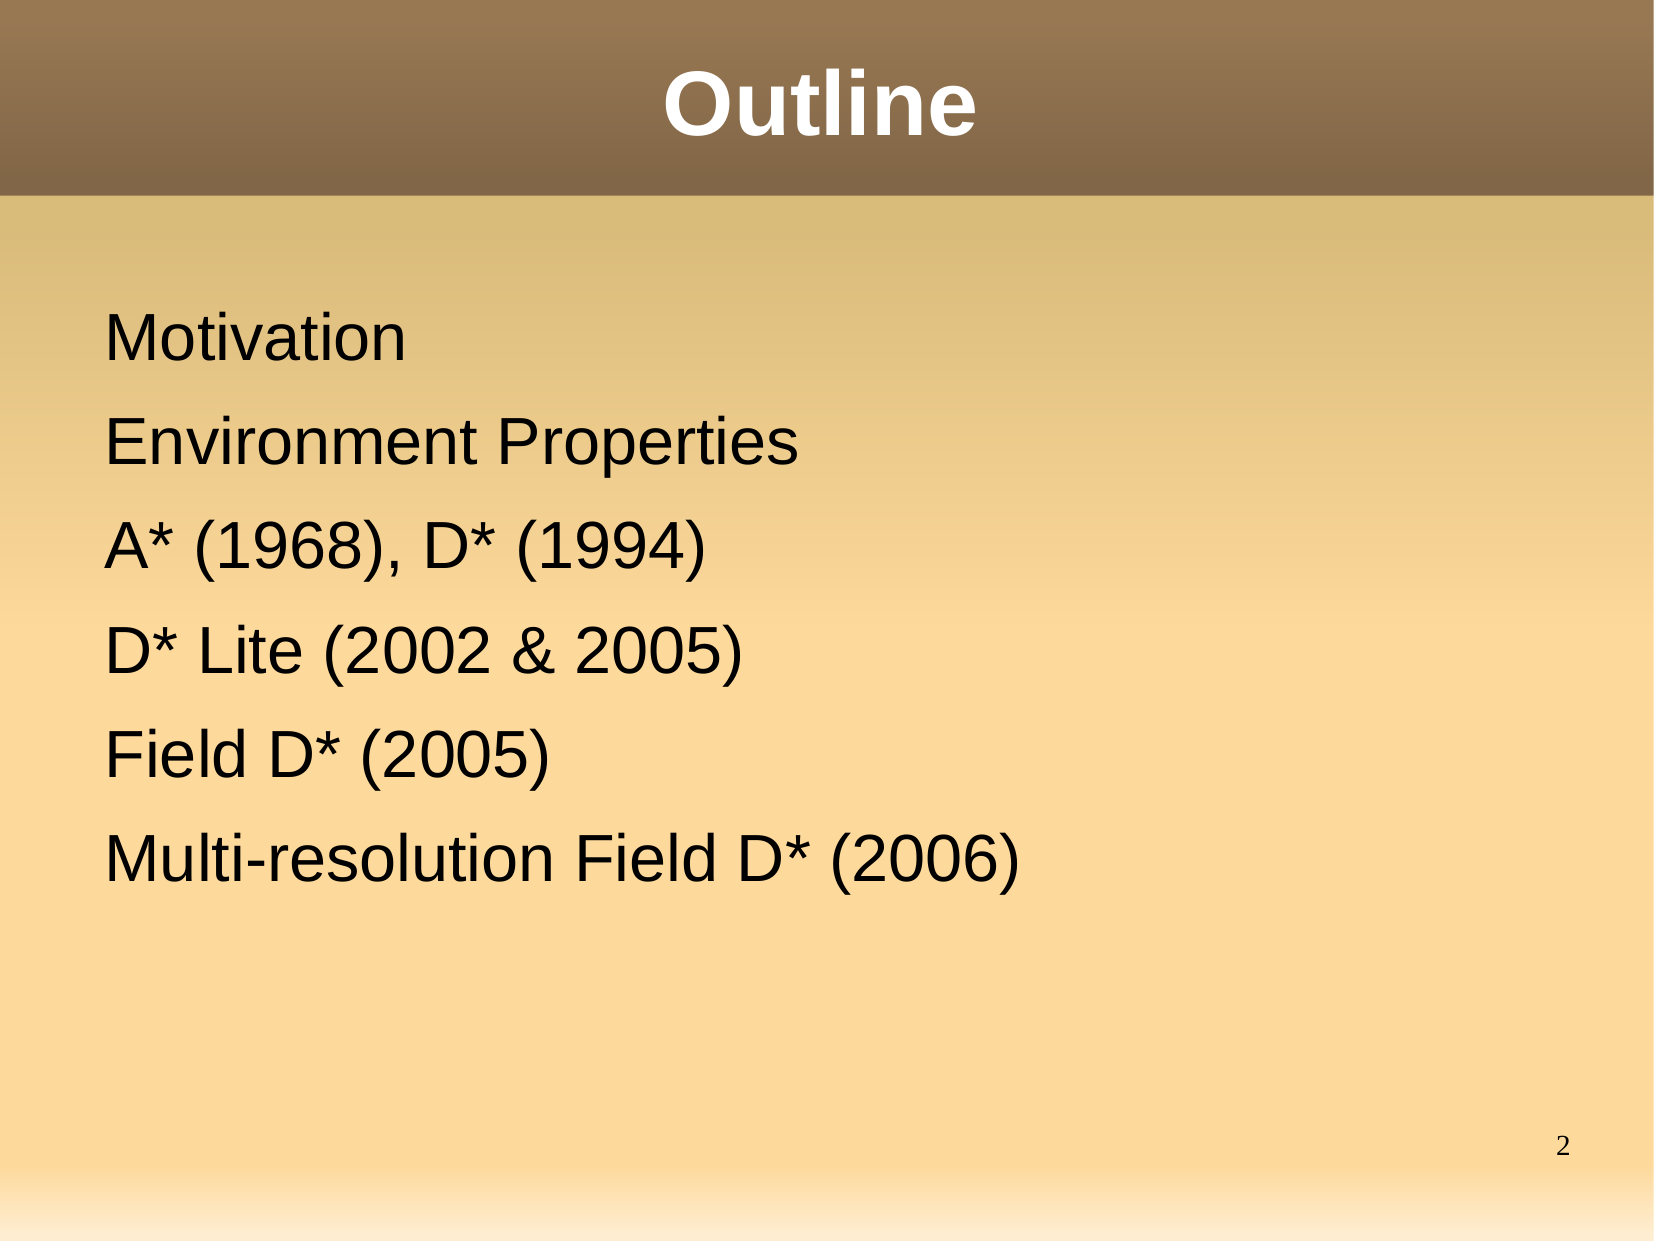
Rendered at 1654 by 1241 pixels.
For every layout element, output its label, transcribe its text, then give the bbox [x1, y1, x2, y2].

title Outline [76, 0, 1565, 208]
picture [0, 0, 1654, 1241]
list Motivation Environment Properties A* (1968), D* (1994) D* Lite (2002 & 2005) Field D* (2005) Multi-resolution Field D* (2006) [86, 300, 1576, 1119]
